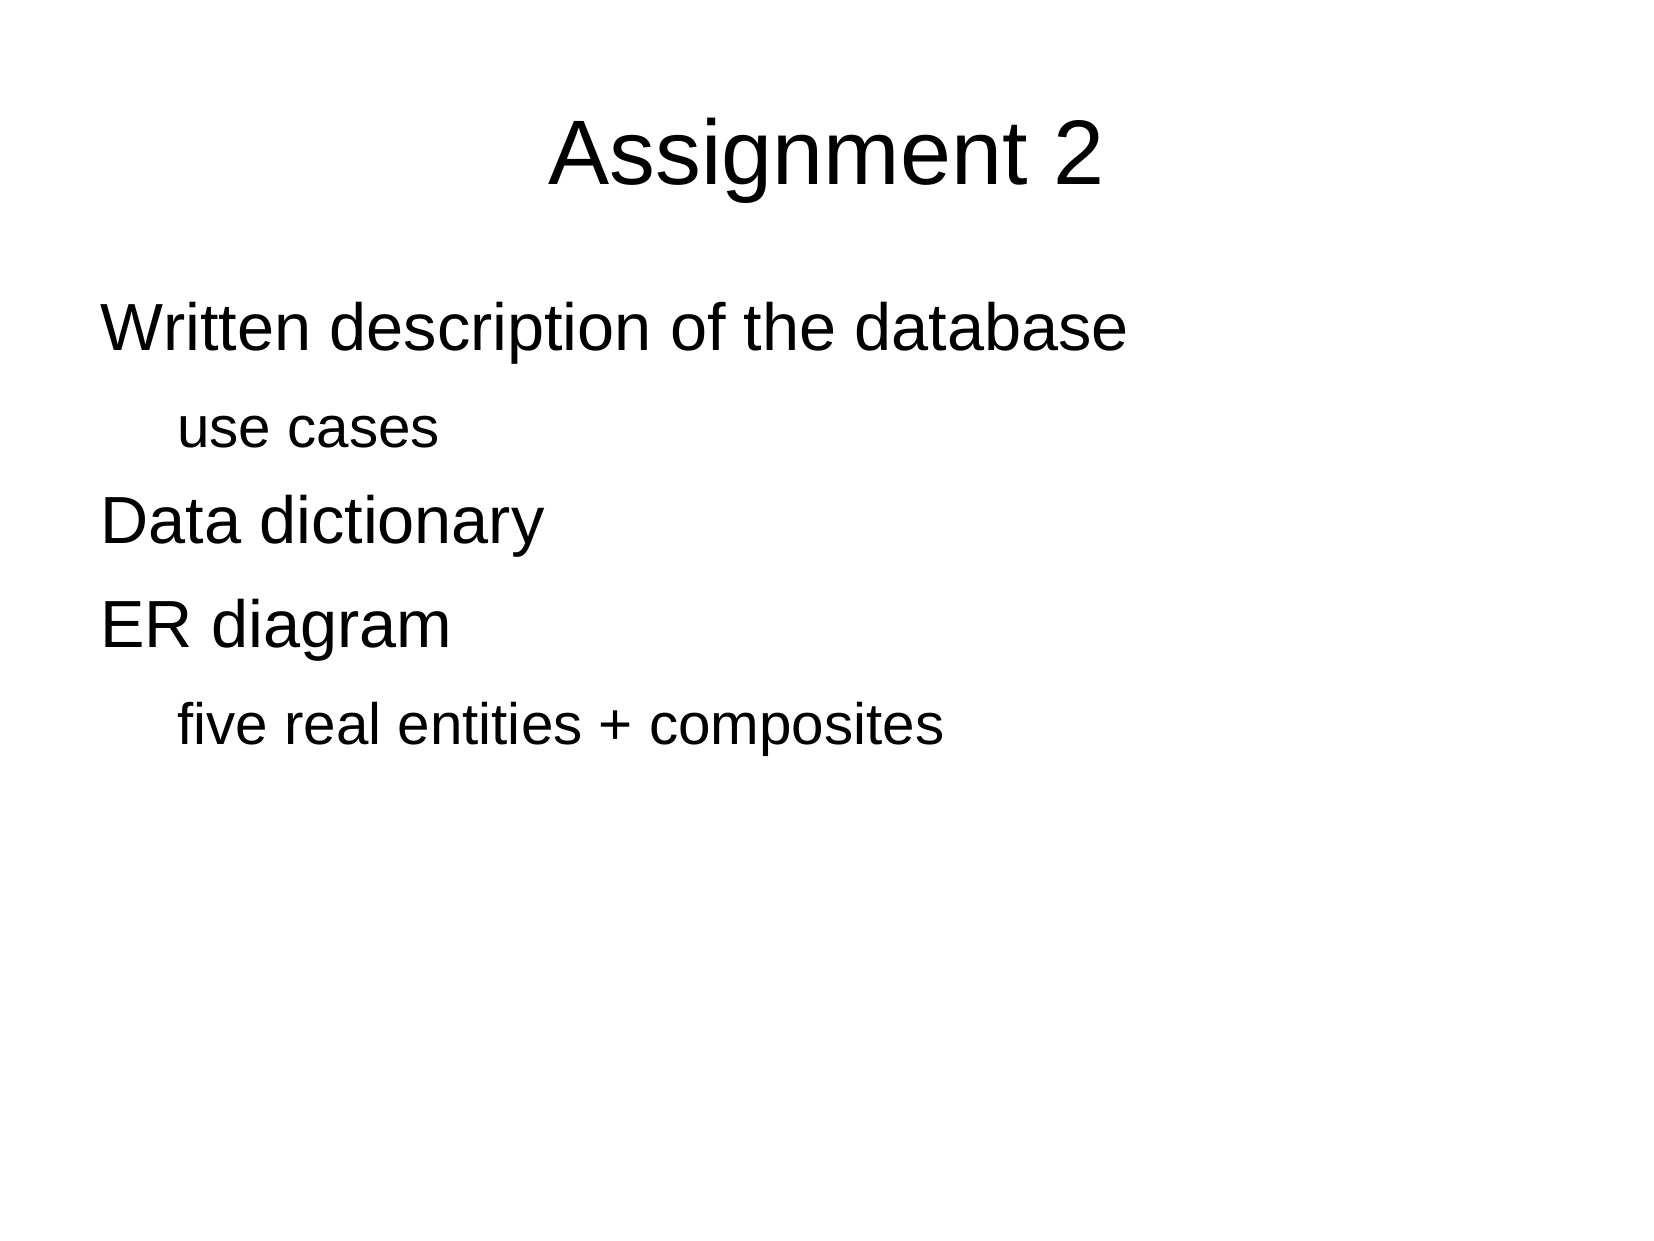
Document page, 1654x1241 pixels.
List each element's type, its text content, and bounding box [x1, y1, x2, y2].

title Assignment 2 [82, 56, 1571, 250]
list Written description of the database use cases Data dictionary ER diagram five real entities + composites [82, 290, 1571, 1109]
